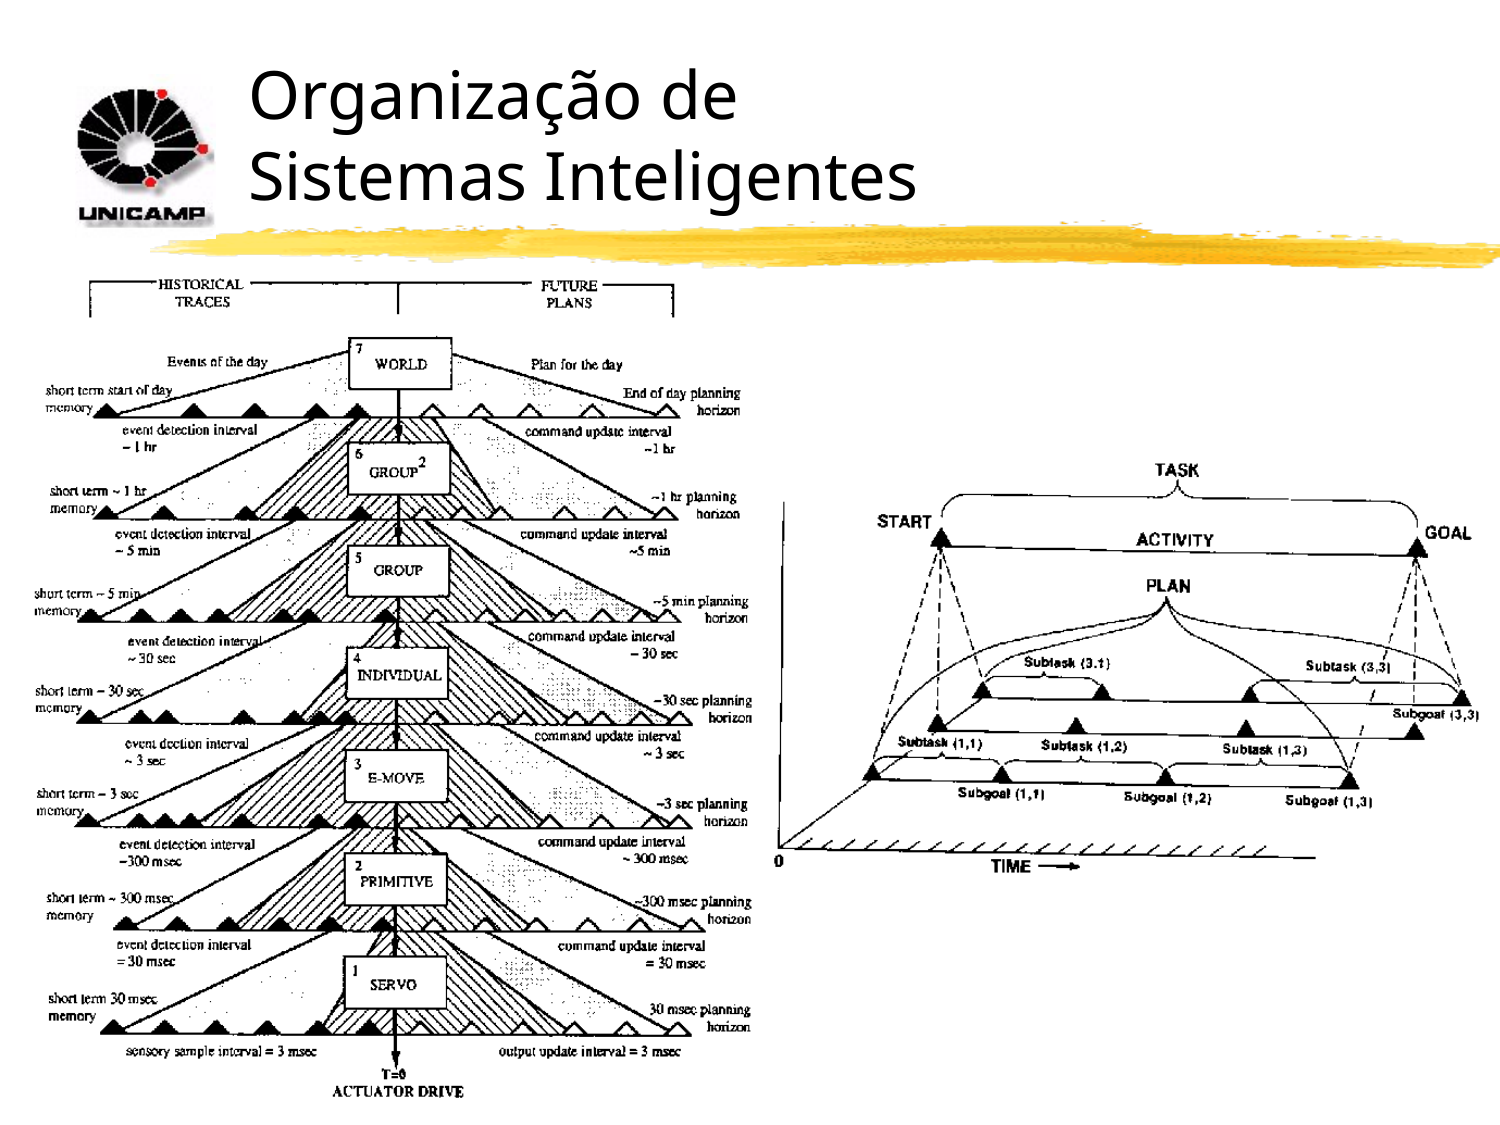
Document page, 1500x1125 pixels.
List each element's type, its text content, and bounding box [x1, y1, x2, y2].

title Organização de Sistemas Inteligentes [233, 37, 1434, 225]
picture [24, 74, 1500, 1101]
picture [762, 449, 1500, 877]
